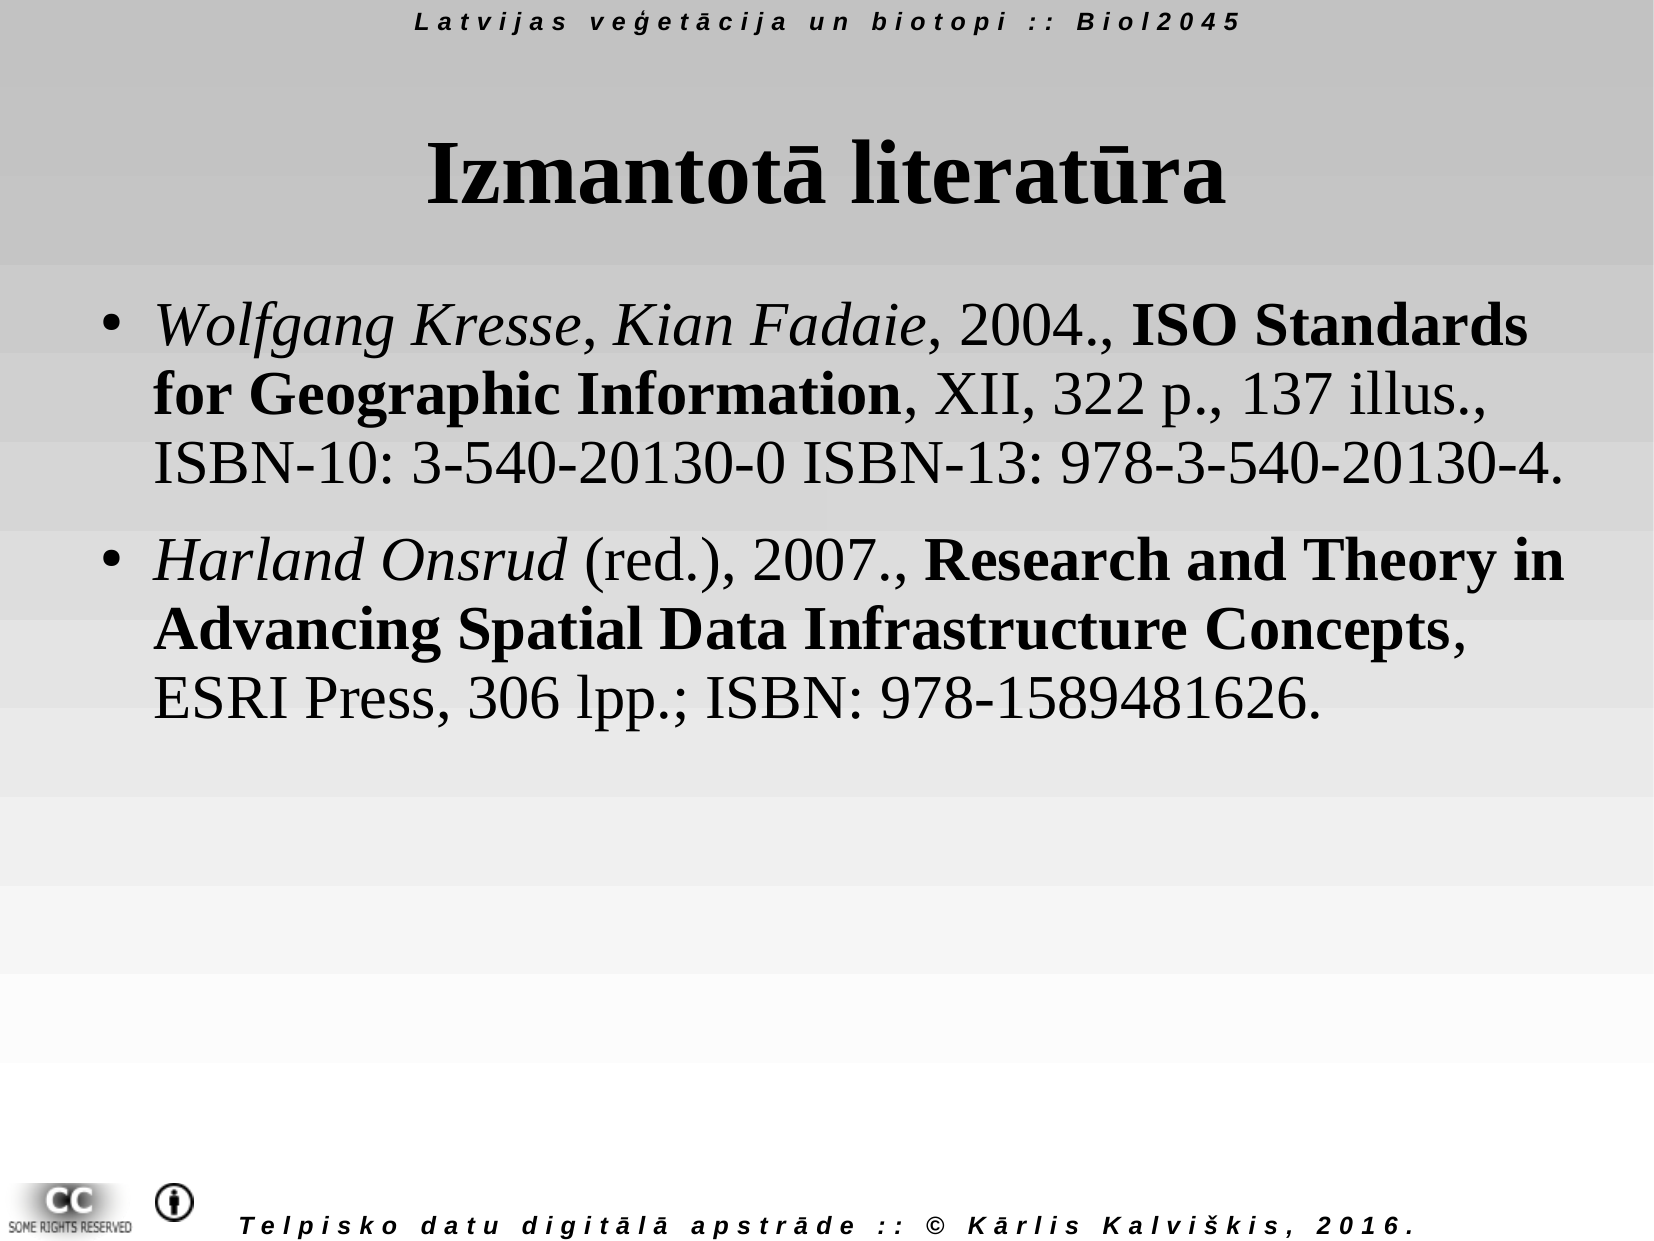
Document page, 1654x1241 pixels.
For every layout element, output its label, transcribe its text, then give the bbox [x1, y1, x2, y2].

picture [0, 0, 1654, 1241]
title Izmantotā literatūra [29, 49, 1625, 296]
list Wolfgang Kresse, Kian Fadaie, 2004., ISO Standards for Geographic Information, XII, 322 p., 137 illus., ISBN-10: 3-540-20130-0 ISBN-13: 978-3-540-20130-4. Harland Onsrud (red.), 2007., Research and Theory in Advancing Spatial Data Infrastructure Concepts, ESRI Press, 306 lpp.; ISBN: 978-1589481626. [82, 289, 1571, 1098]
